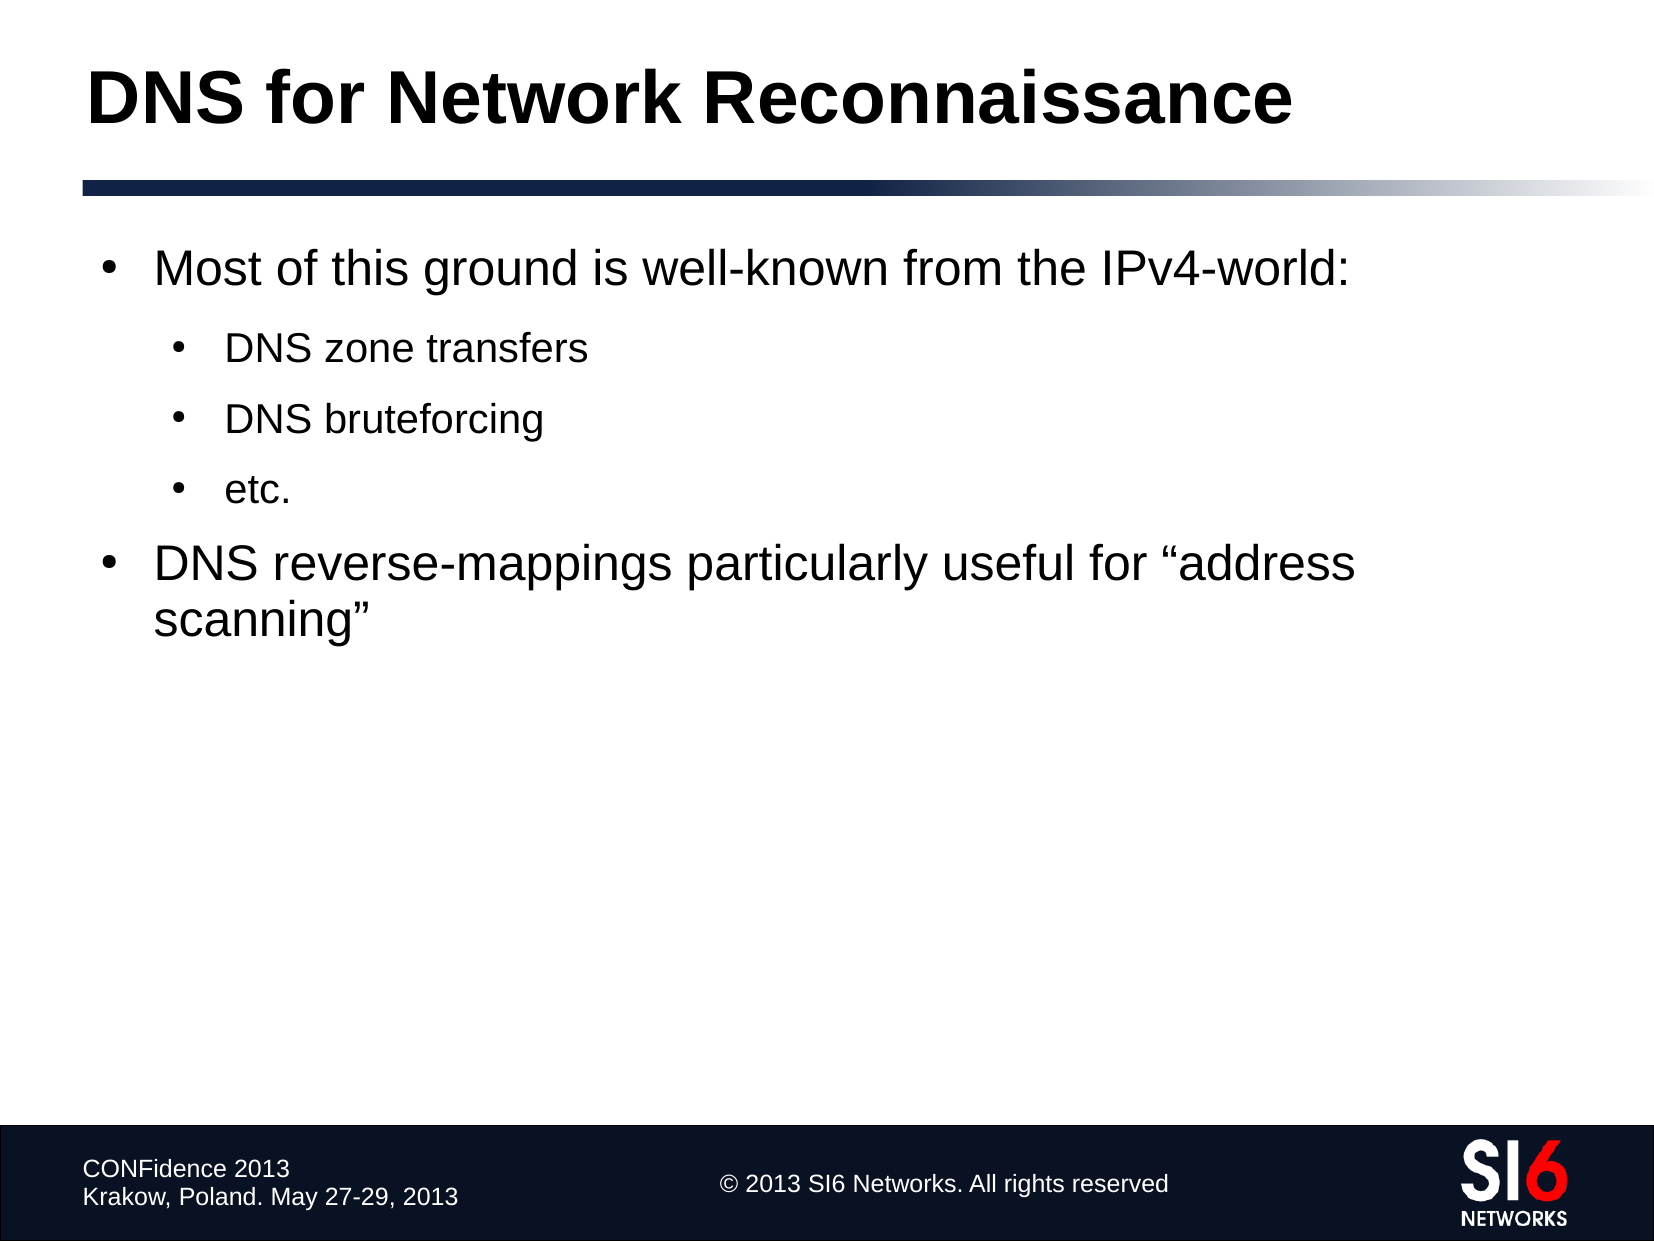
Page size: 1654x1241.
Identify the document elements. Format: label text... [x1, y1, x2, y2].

title DNS for Network Reconnaissance [86, 30, 1576, 166]
picture [1461, 1139, 1567, 1226]
list Most of this ground is well-known from the IPv4-world: DNS zone transfers DNS bruteforcing etc. DNS reverse-mappings particularly useful for “address scanning” [82, 240, 1571, 1059]
